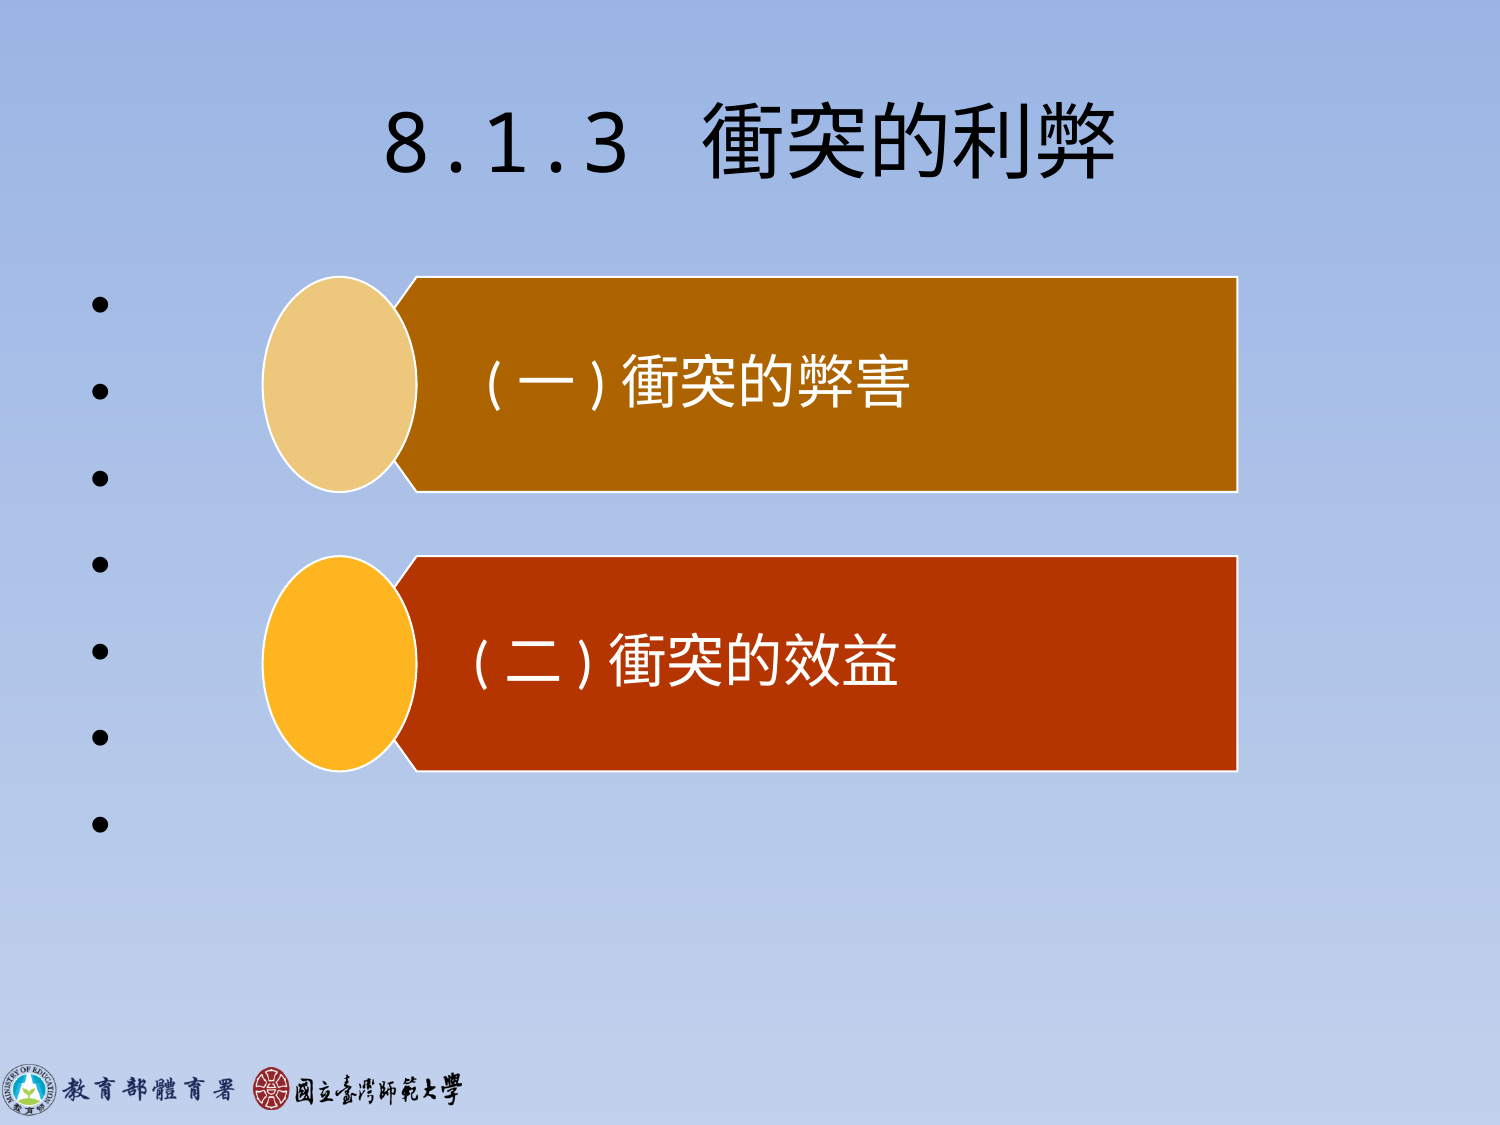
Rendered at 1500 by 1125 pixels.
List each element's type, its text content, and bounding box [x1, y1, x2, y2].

text_box (一)衝突的弊害 [394, 276, 1238, 492]
list [75, 262, 1426, 1005]
title 8.1.3 衝突的利弊 [75, 45, 1426, 233]
text_box [262, 556, 417, 772]
text_box (二)衝突的效益 [394, 556, 1238, 772]
text_box [262, 276, 417, 493]
